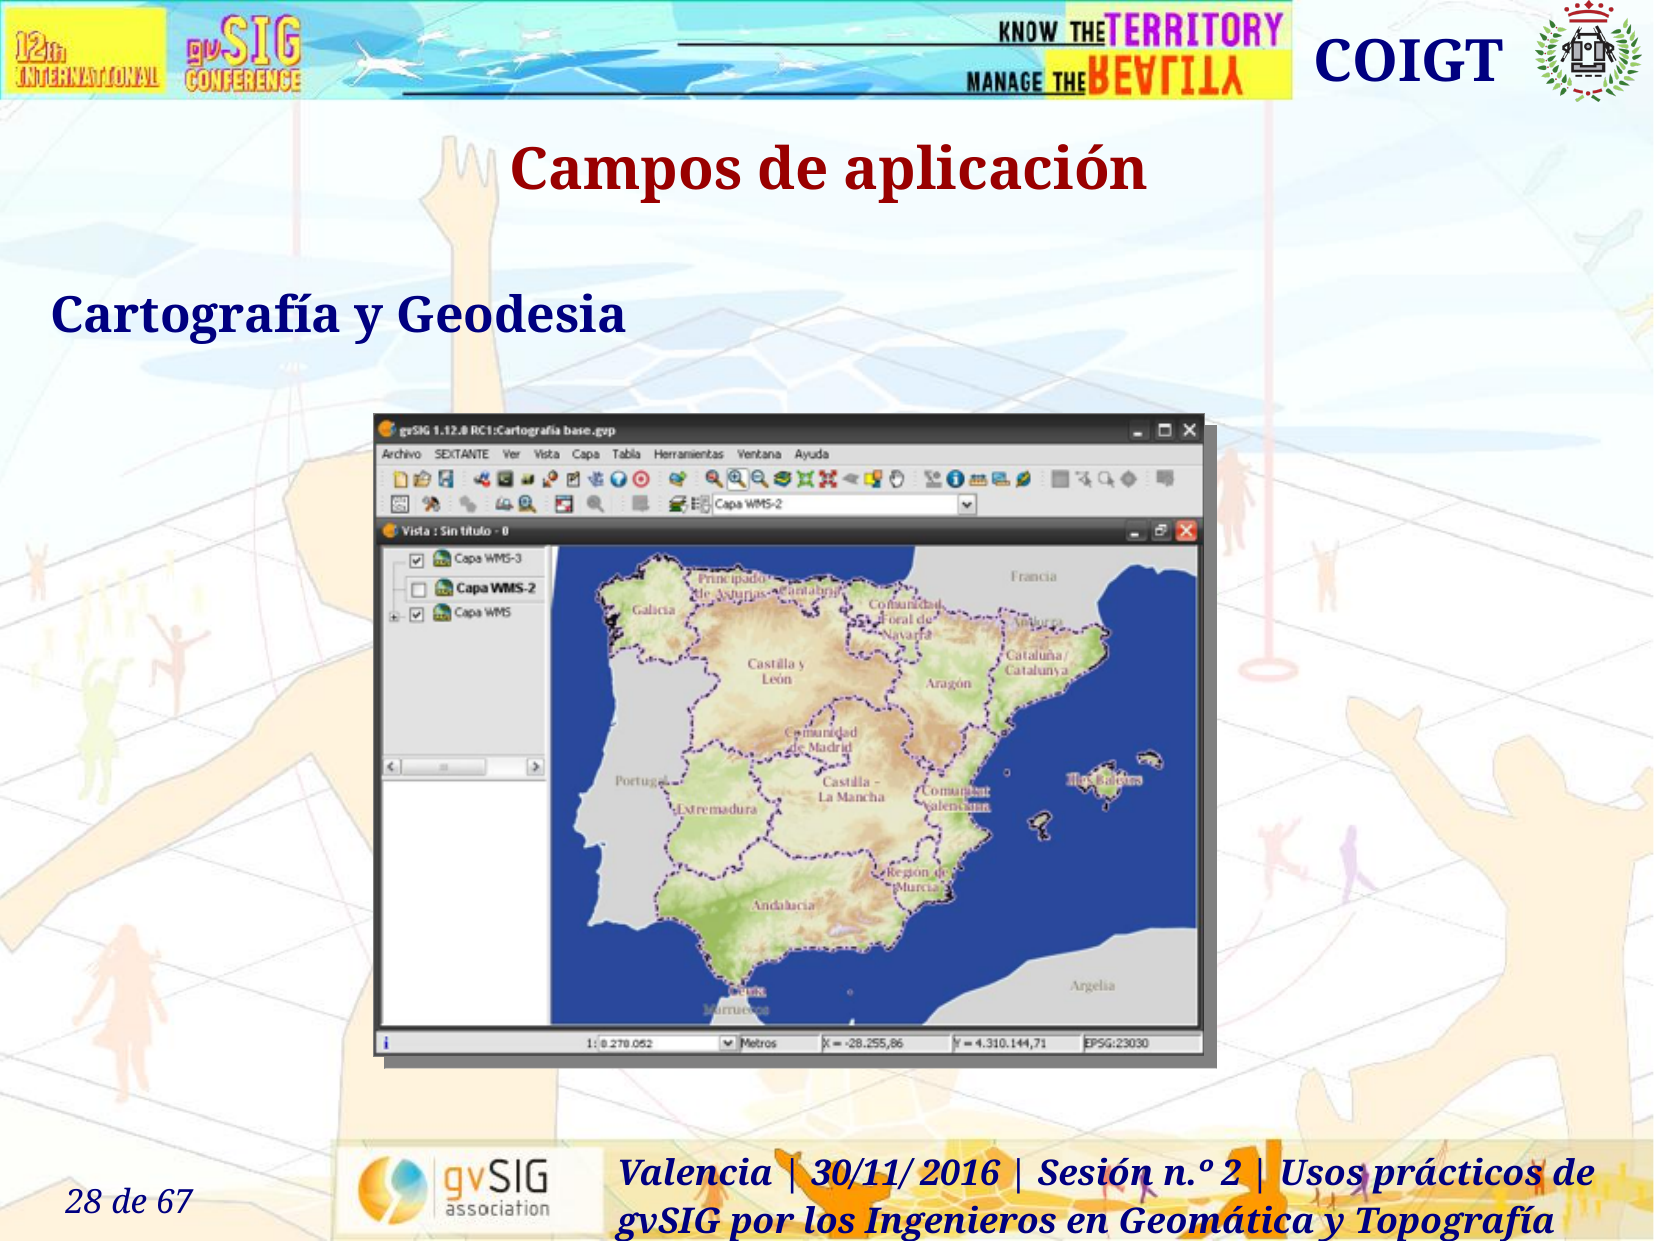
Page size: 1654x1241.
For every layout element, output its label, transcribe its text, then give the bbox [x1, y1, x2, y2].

text_box <número> de 67 [50, 1170, 383, 1241]
text_box COIGT [1299, 12, 1654, 148]
text_box Valencia | 30/11/ 2016 | Sesión n.º 2 | Usos prácticos de gvSIG por los Ingenieros en Geomática y Topografía [602, 1140, 1654, 1241]
text_box Campos de aplicación [28, 120, 1630, 202]
picture [0, 0, 1654, 1241]
text_box Cartografía y Geodesia [35, 271, 1571, 843]
